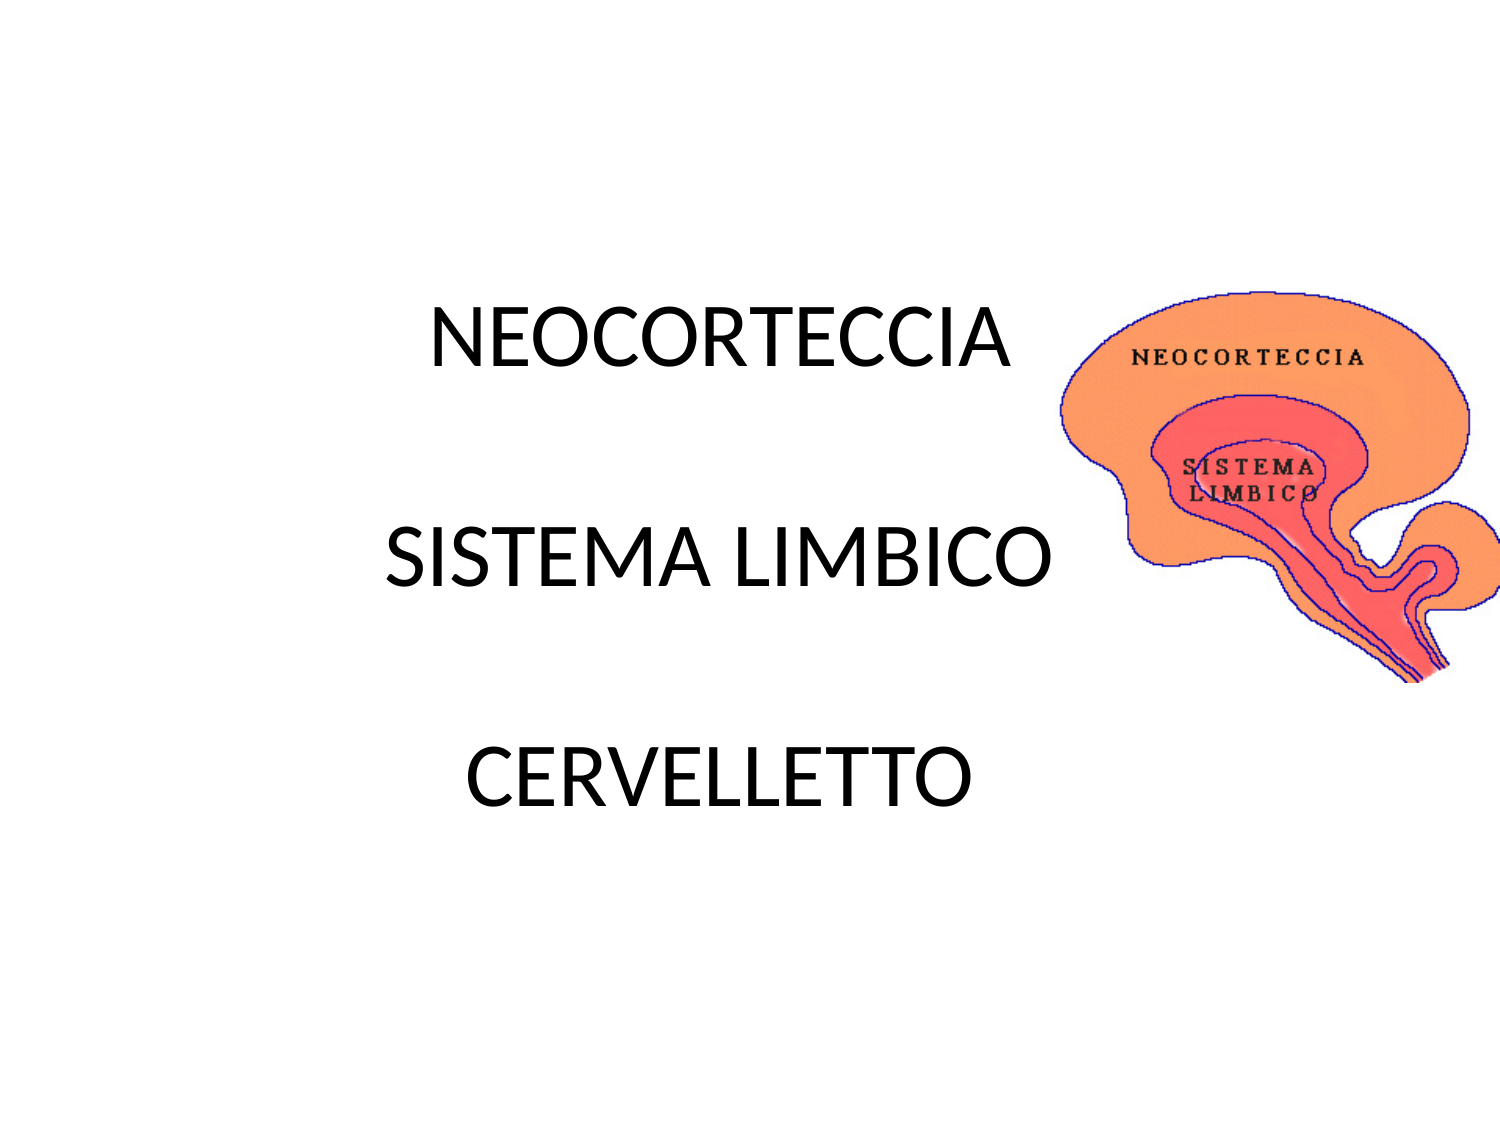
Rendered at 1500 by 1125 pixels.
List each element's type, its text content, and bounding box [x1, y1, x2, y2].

subtitle NEOCORTECCIA SISTEMA LIMBICO CERVELLETTO [194, 267, 1245, 976]
picture [1054, 290, 1500, 683]
